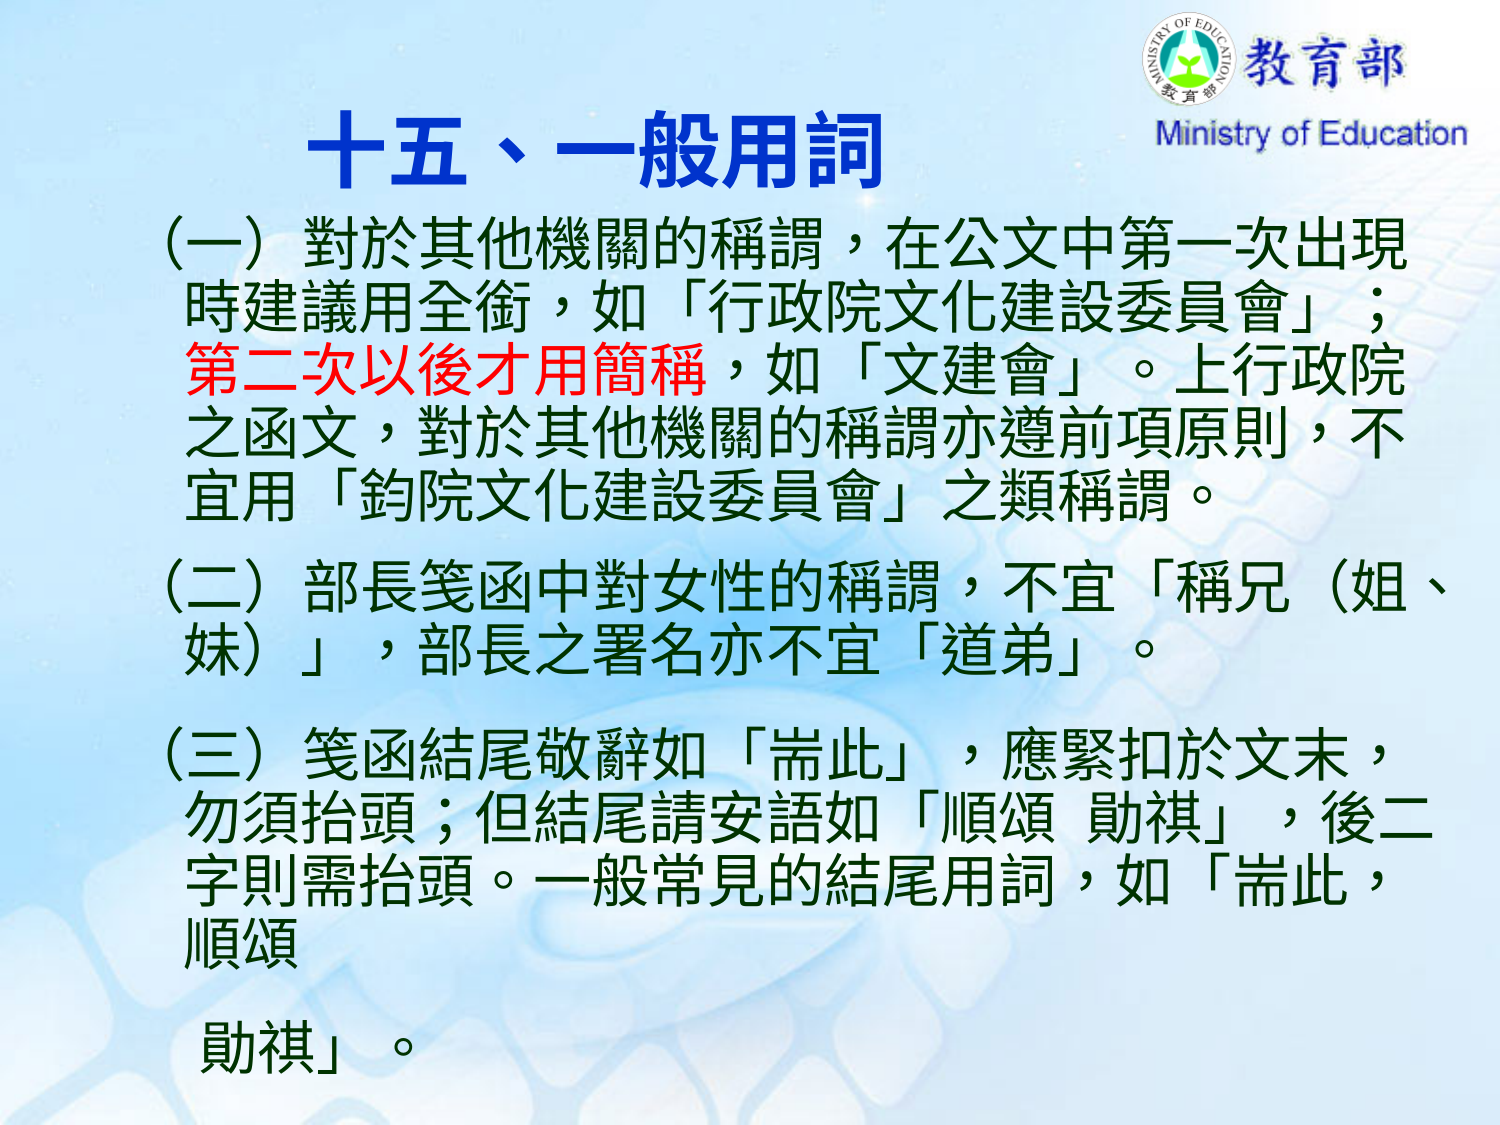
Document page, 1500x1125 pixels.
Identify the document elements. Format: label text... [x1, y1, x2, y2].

text_box 十五、一般用詞 [289, 90, 902, 205]
text_box （二）部長笺函中對女性的稱謂，不宜「稱兄（姐、妹）」，部長之署名亦不宜「道弟」。 （三）笺函結尾敬辭如「耑此」，應緊扣於文末，勿須抬頭；但結尾請安語如「順頌 勛祺」，後二字則需抬頭。一般常見的結尾用詞，如「耑此，順頌 勛祺」。 [112, 551, 1459, 1125]
list [50, 99, 1263, 526]
text_box （一）對於其他機關的稱謂，在公文中第一次出現時建議用全銜，如「行政院文化建設委員會」；第二次以後才用簡稱，如「文建會」。上行政院之函文，對於其他機關的稱謂亦遵前項原則，不宜用「鈞院文化建設委員會」之類稱謂。 [112, 208, 1425, 551]
text_box [1012, 50, 1463, 126]
